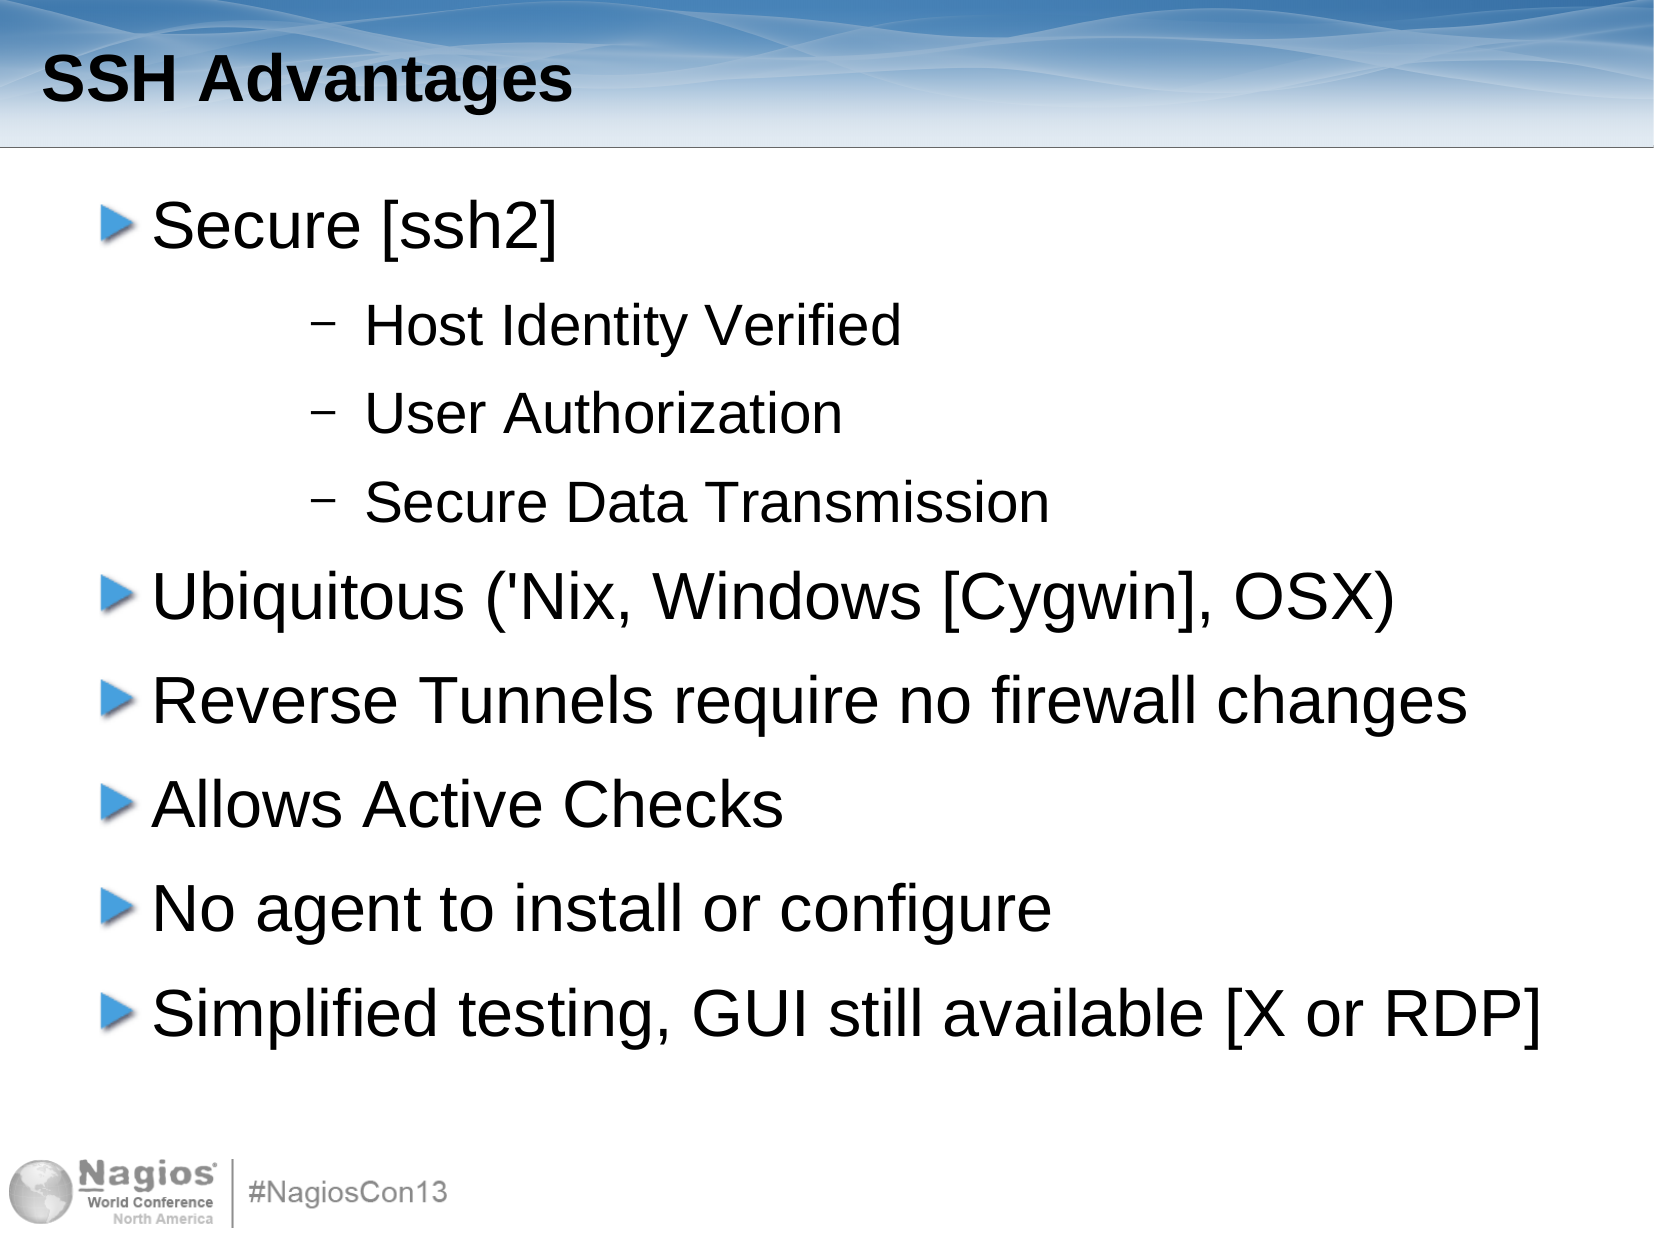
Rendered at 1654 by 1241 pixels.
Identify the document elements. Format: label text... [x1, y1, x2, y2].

picture [0, 0, 1654, 147]
list Secure [ssh2] Host Identity Verified User Authorization Secure Data Transmission Ubiquitous ('Nix, Windows [Cygwin], OSX) Reverse Tunnels require no firewall changes Allows Active Checks No agent to install or configure Simplified testing, GUI still available [X or RDP] [80, 188, 1569, 1051]
title SSH Advantages [41, 29, 1248, 127]
picture [9, 1159, 453, 1228]
